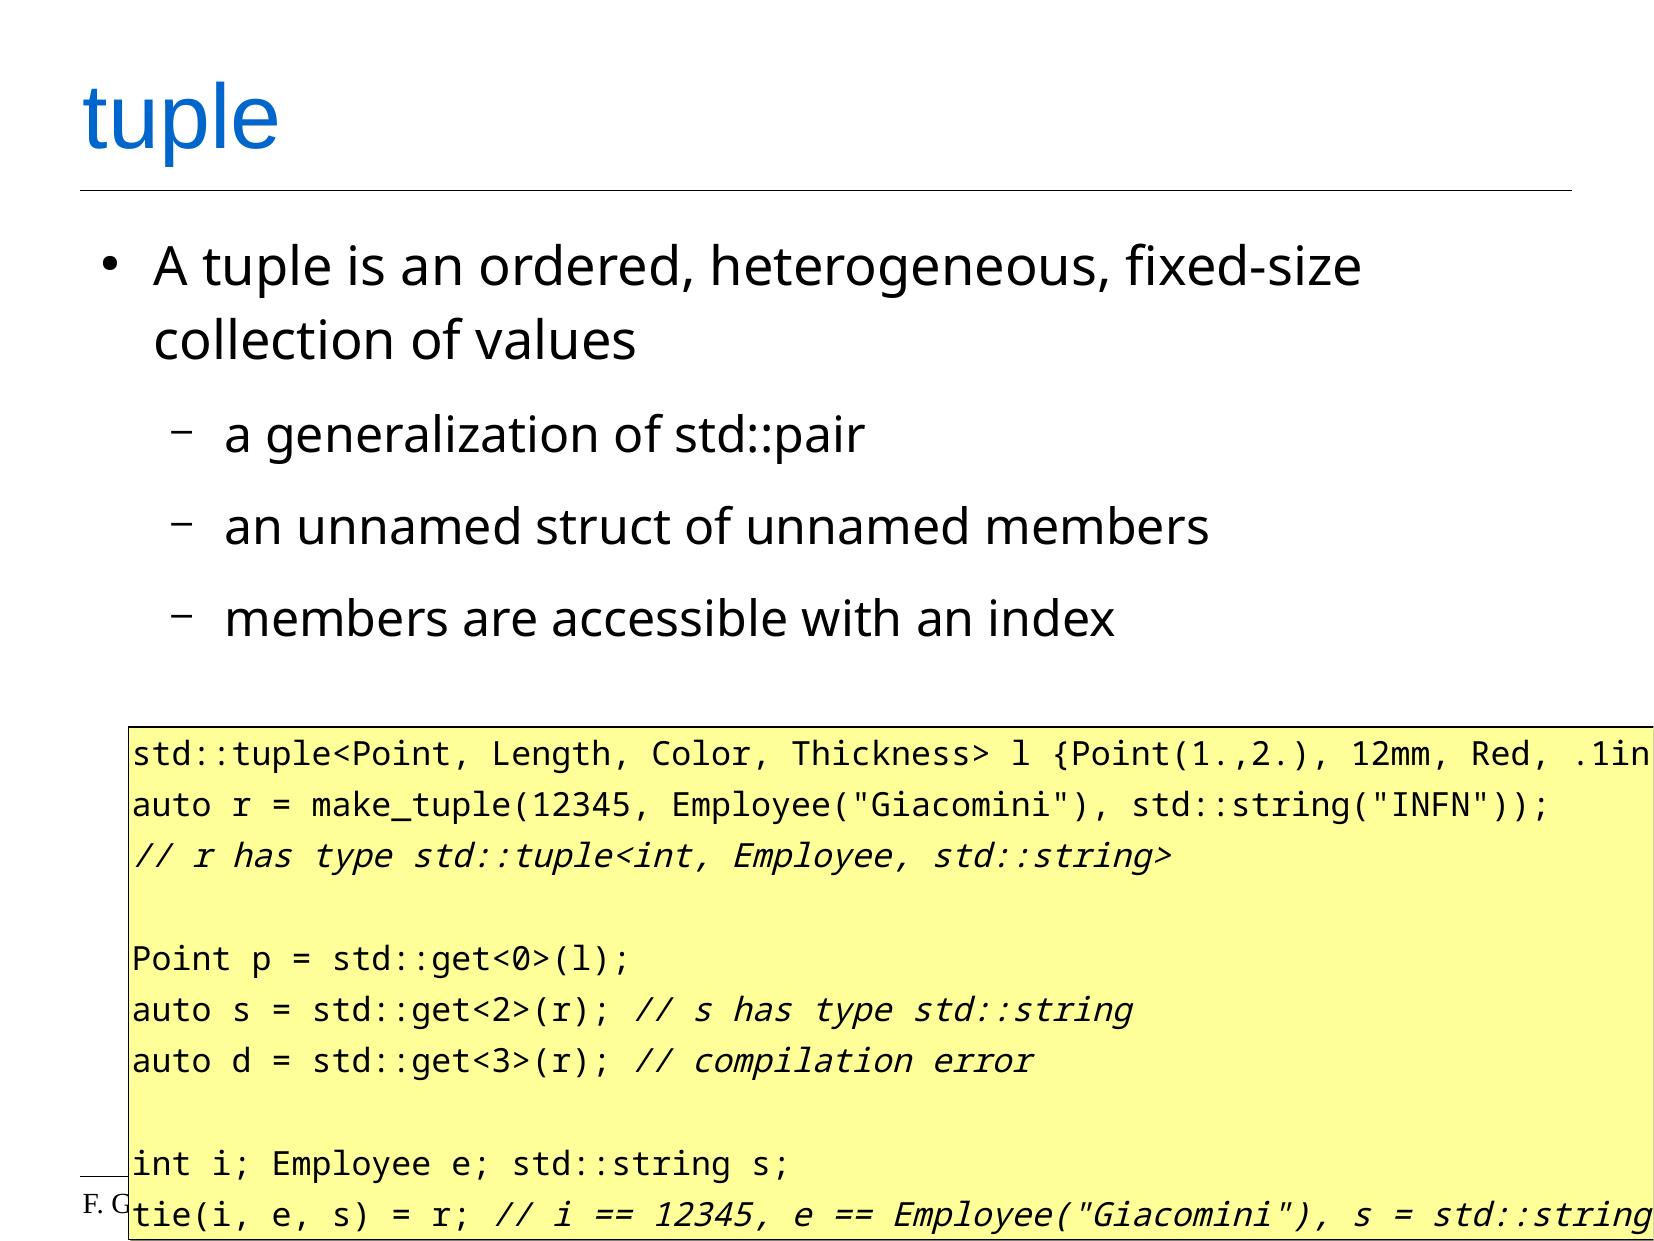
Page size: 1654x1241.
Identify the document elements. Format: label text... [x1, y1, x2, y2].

title tuple [82, 49, 1571, 184]
text_box std::tuple<Point, Length, Color, Thickness> l {Point(1.,2.), 12mm, Red, .1in}; auto r = make_tuple(12345, Employee("Giacomini"), std::string("INFN")); // r has type std::tuple<int, Employee, std::string> Point p = std::get<0>(l); auto s = std::get<2>(r); // s has type std::string auto d = std::get<3>(r); // compilation error int i; Employee e; std::string s; tie(i, e, s) = r; // i == 12345, e == Employee("Giacomini"), s = std::string("INFN") [128, 726, 1654, 1240]
list A tuple is an ordered, heterogeneous, fixed-size collection of values a generalization of std::pair an unnamed struct of unnamed members members are accessible with an index [82, 227, 1571, 1149]
